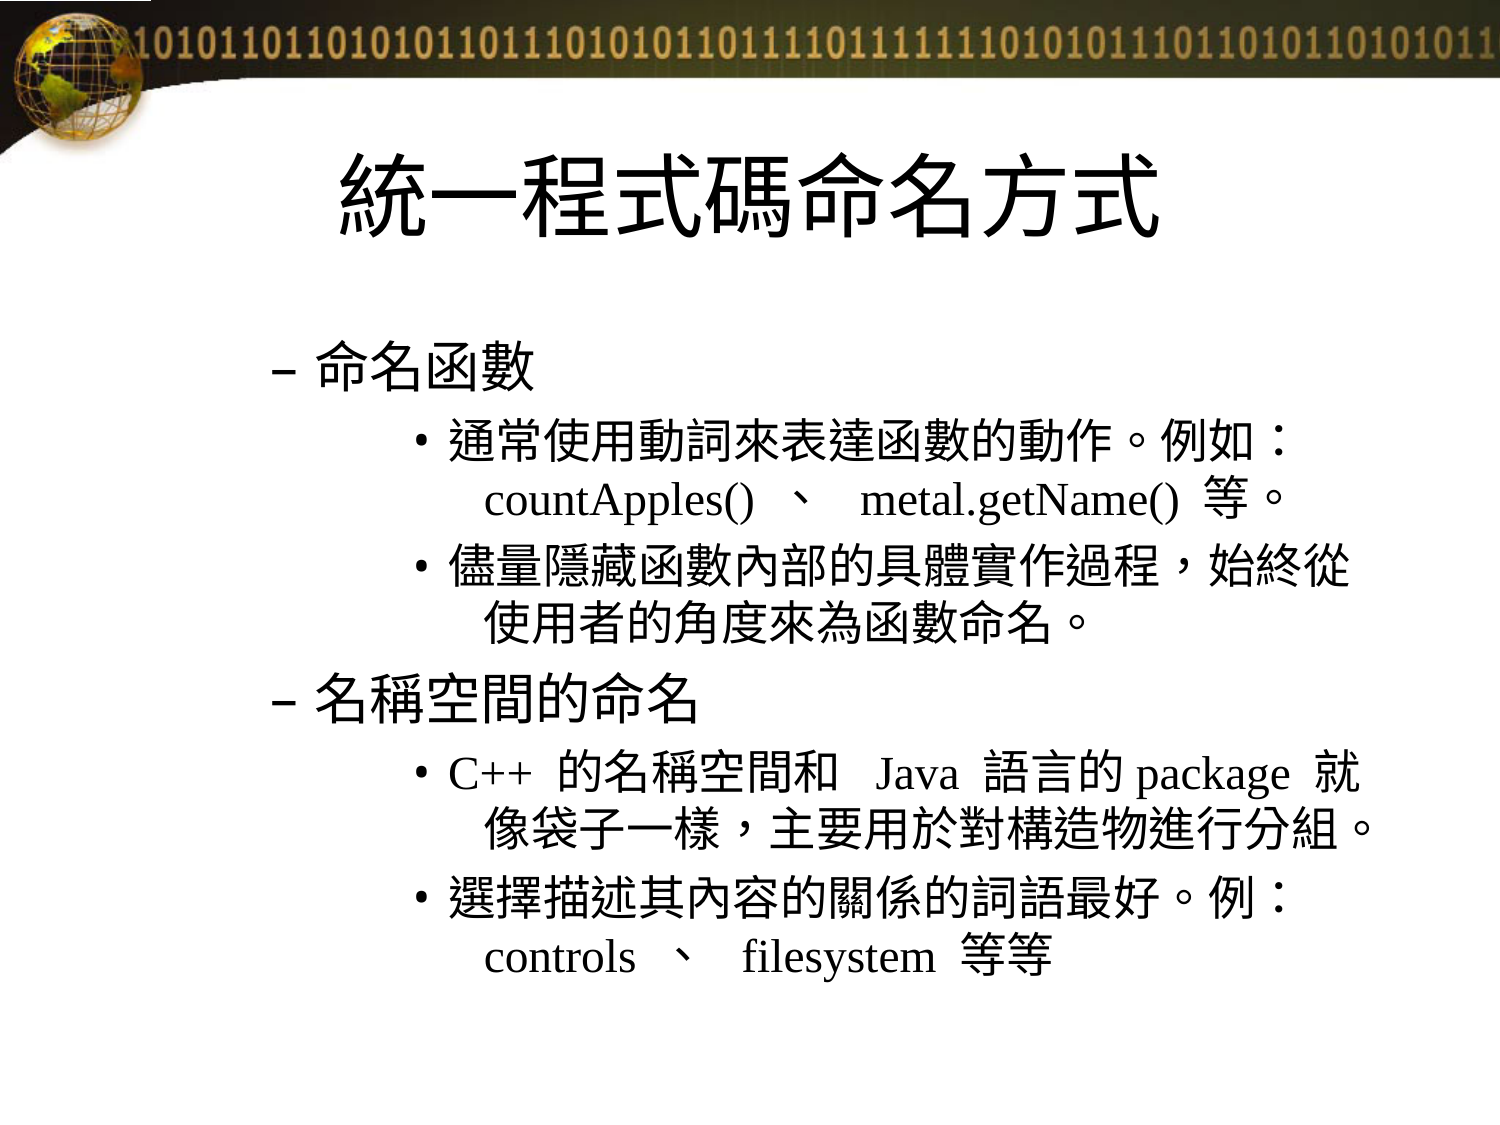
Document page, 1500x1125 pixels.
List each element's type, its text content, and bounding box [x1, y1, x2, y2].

title 統一程式碼命名方式 [112, 99, 1388, 288]
list 命名函數 通常使用動詞來表達函數的動作。例如： countApples() 、 metal.getName() 等。 儘量隱藏函數內部的具體實作過程，始終從使用者的角度來為函數命名。 名稱空間的命名 C++ 的名稱空間和 Java 語言的package 就像袋子一樣，主要用於對構造物進行分組。 選擇描述其內容的關係的詞語最好。例：controls 、 filesystem 等等 [112, 324, 1388, 1000]
